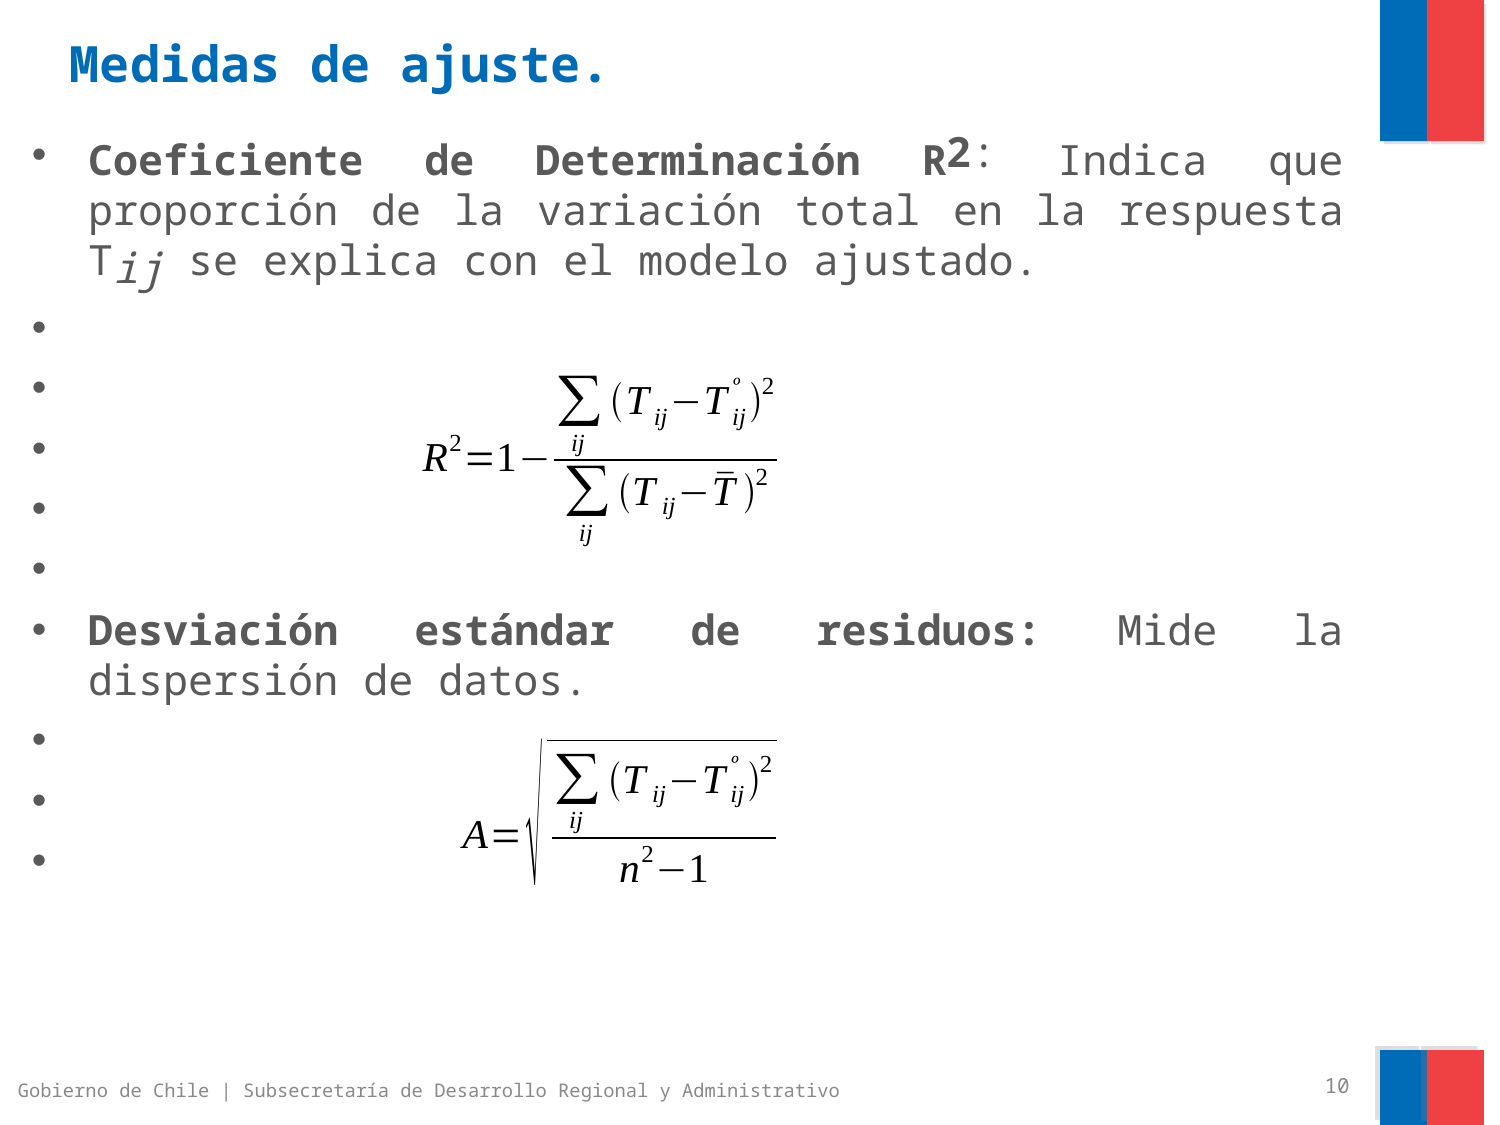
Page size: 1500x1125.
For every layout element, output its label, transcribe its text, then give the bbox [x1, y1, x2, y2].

title Medidas de ajuste. [24, 24, 1365, 213]
chart [413, 372, 786, 548]
chart [453, 738, 784, 892]
text_box Gobierno de Chile | Subsecretaría de Desarrollo Regional y Administrativo [3, 1070, 976, 1112]
text_box <número> [1014, 1070, 1365, 1103]
list Coeficiente de Determinación R2: Indica que proporción de la variación total en la respuesta Tij se explica con el modelo ajustado. Desviación estándar de residuos: Mide la dispersión de datos. [16, 118, 1359, 1002]
